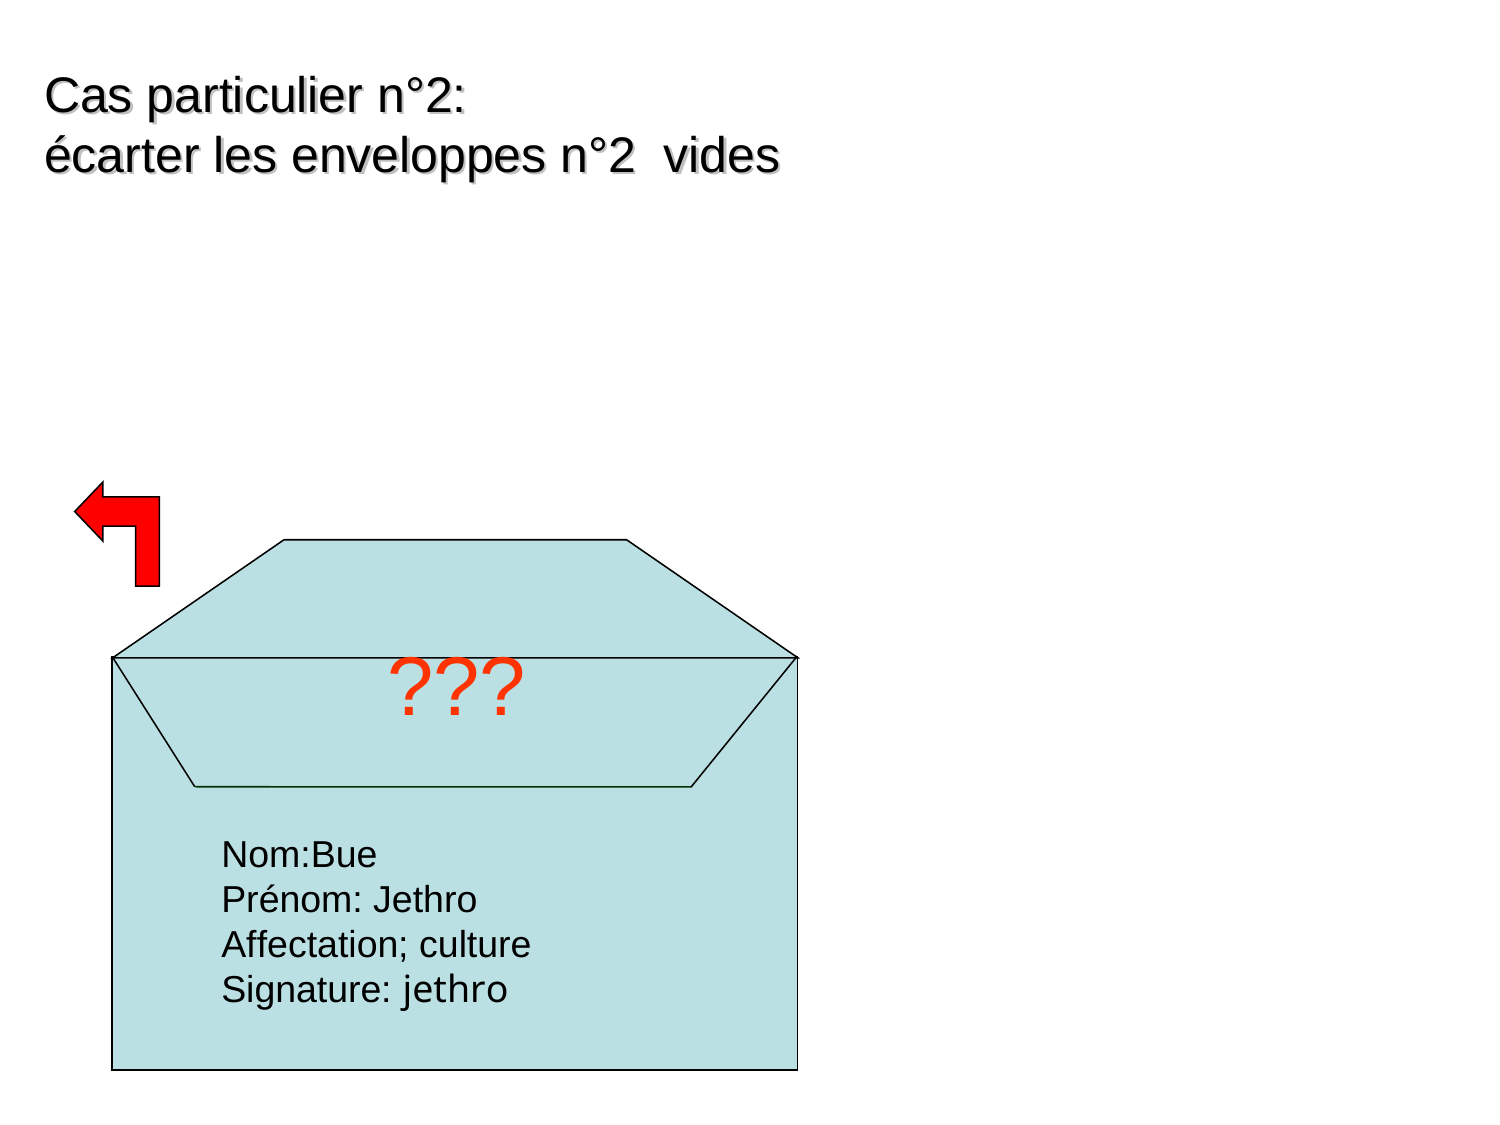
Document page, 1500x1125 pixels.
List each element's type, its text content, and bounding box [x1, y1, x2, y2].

text_box [74, 481, 160, 587]
text_box Cas particulier n°2: écarter les enveloppes n°2 vides [29, 54, 939, 191]
text_box Nom:Bue Prénom: Jethro Affectation; culture Signature: jethro [206, 822, 547, 1018]
text_box ??? [372, 624, 541, 740]
text_box [112, 539, 798, 1071]
